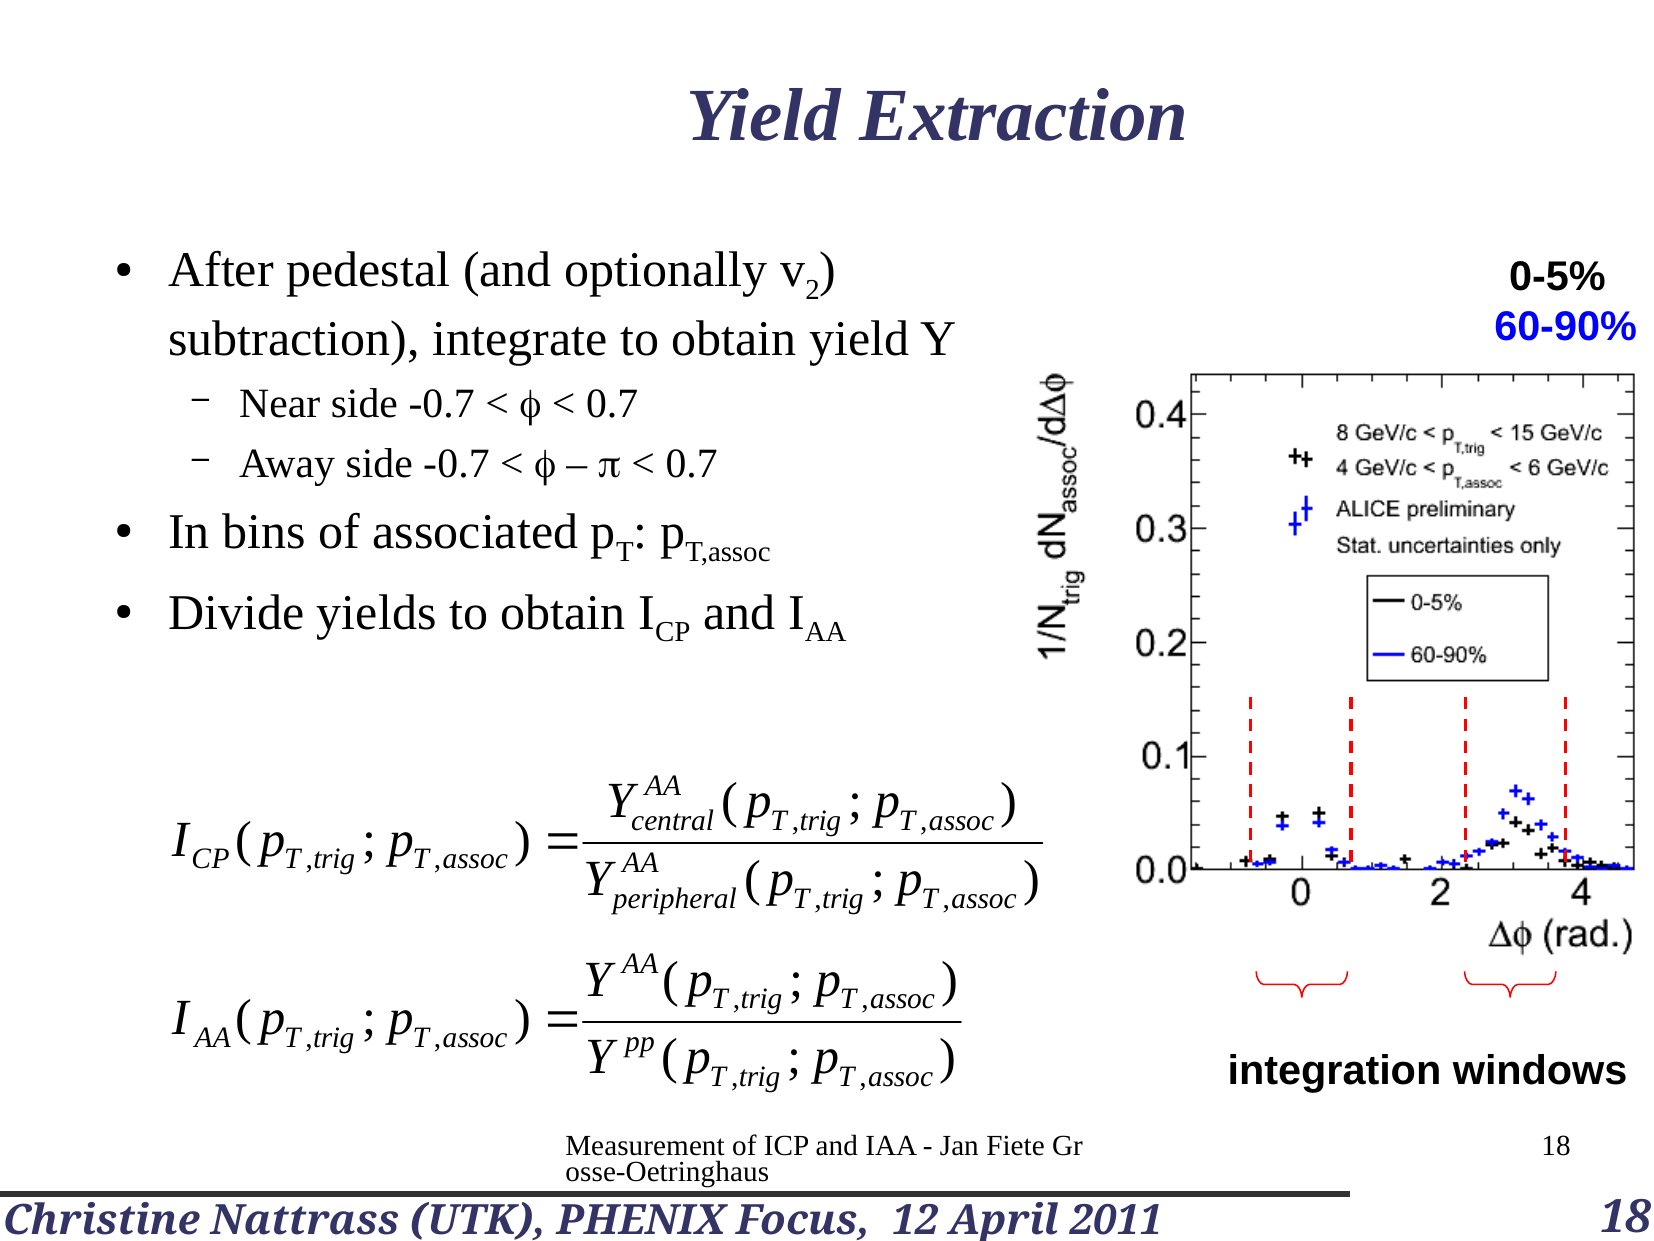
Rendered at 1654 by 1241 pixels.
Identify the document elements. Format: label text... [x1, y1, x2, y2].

title Yield Extraction [279, 32, 1569, 188]
text_box integration windows [1198, 1035, 1643, 1101]
picture [1020, 358, 1654, 970]
chart [162, 941, 970, 1102]
chart [162, 763, 1055, 924]
list After pedestal (and optionally v2) subtraction), integrate to obtain yield Y Near side -0.7 <  < 0.7 Away side -0.7 <  –  < 0.7 In bins of associated pT: pT,assoc Divide yields to obtain ICP and IAA [82, 229, 1010, 1141]
text_box 0-5% 60-90% [1479, 241, 1653, 357]
